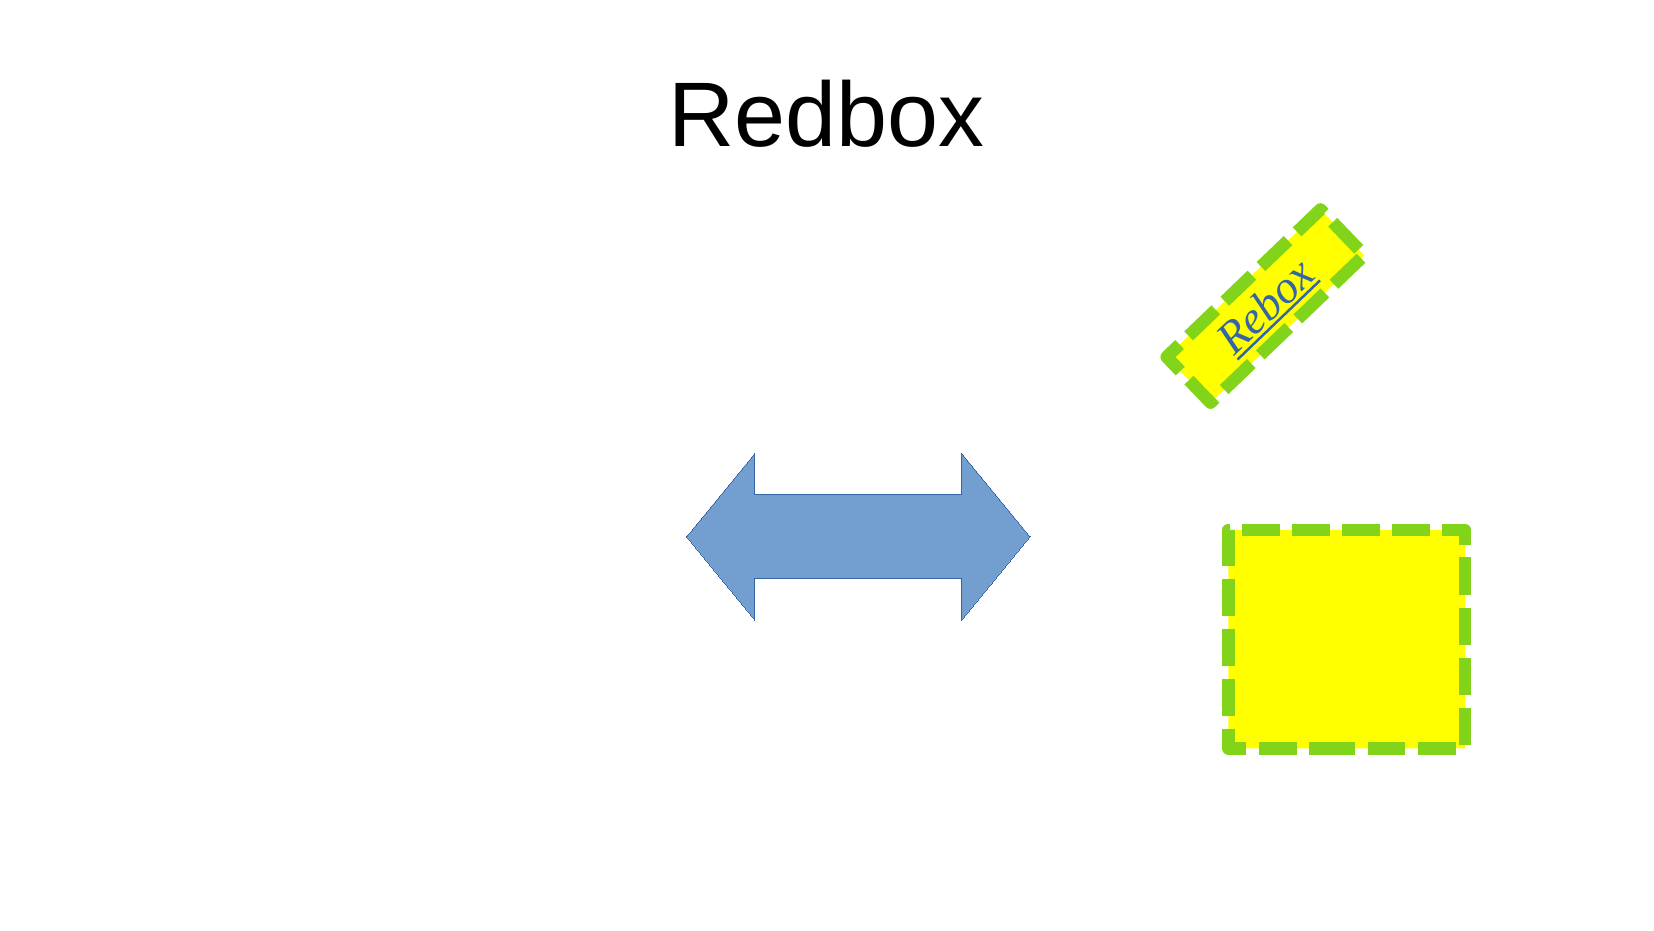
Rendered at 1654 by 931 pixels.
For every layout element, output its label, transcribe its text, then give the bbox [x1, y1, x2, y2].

text_box [1228, 529, 1465, 749]
text_box [686, 453, 1031, 621]
title Redbox [82, 37, 1571, 193]
text_box Rebox [1166, 209, 1365, 403]
